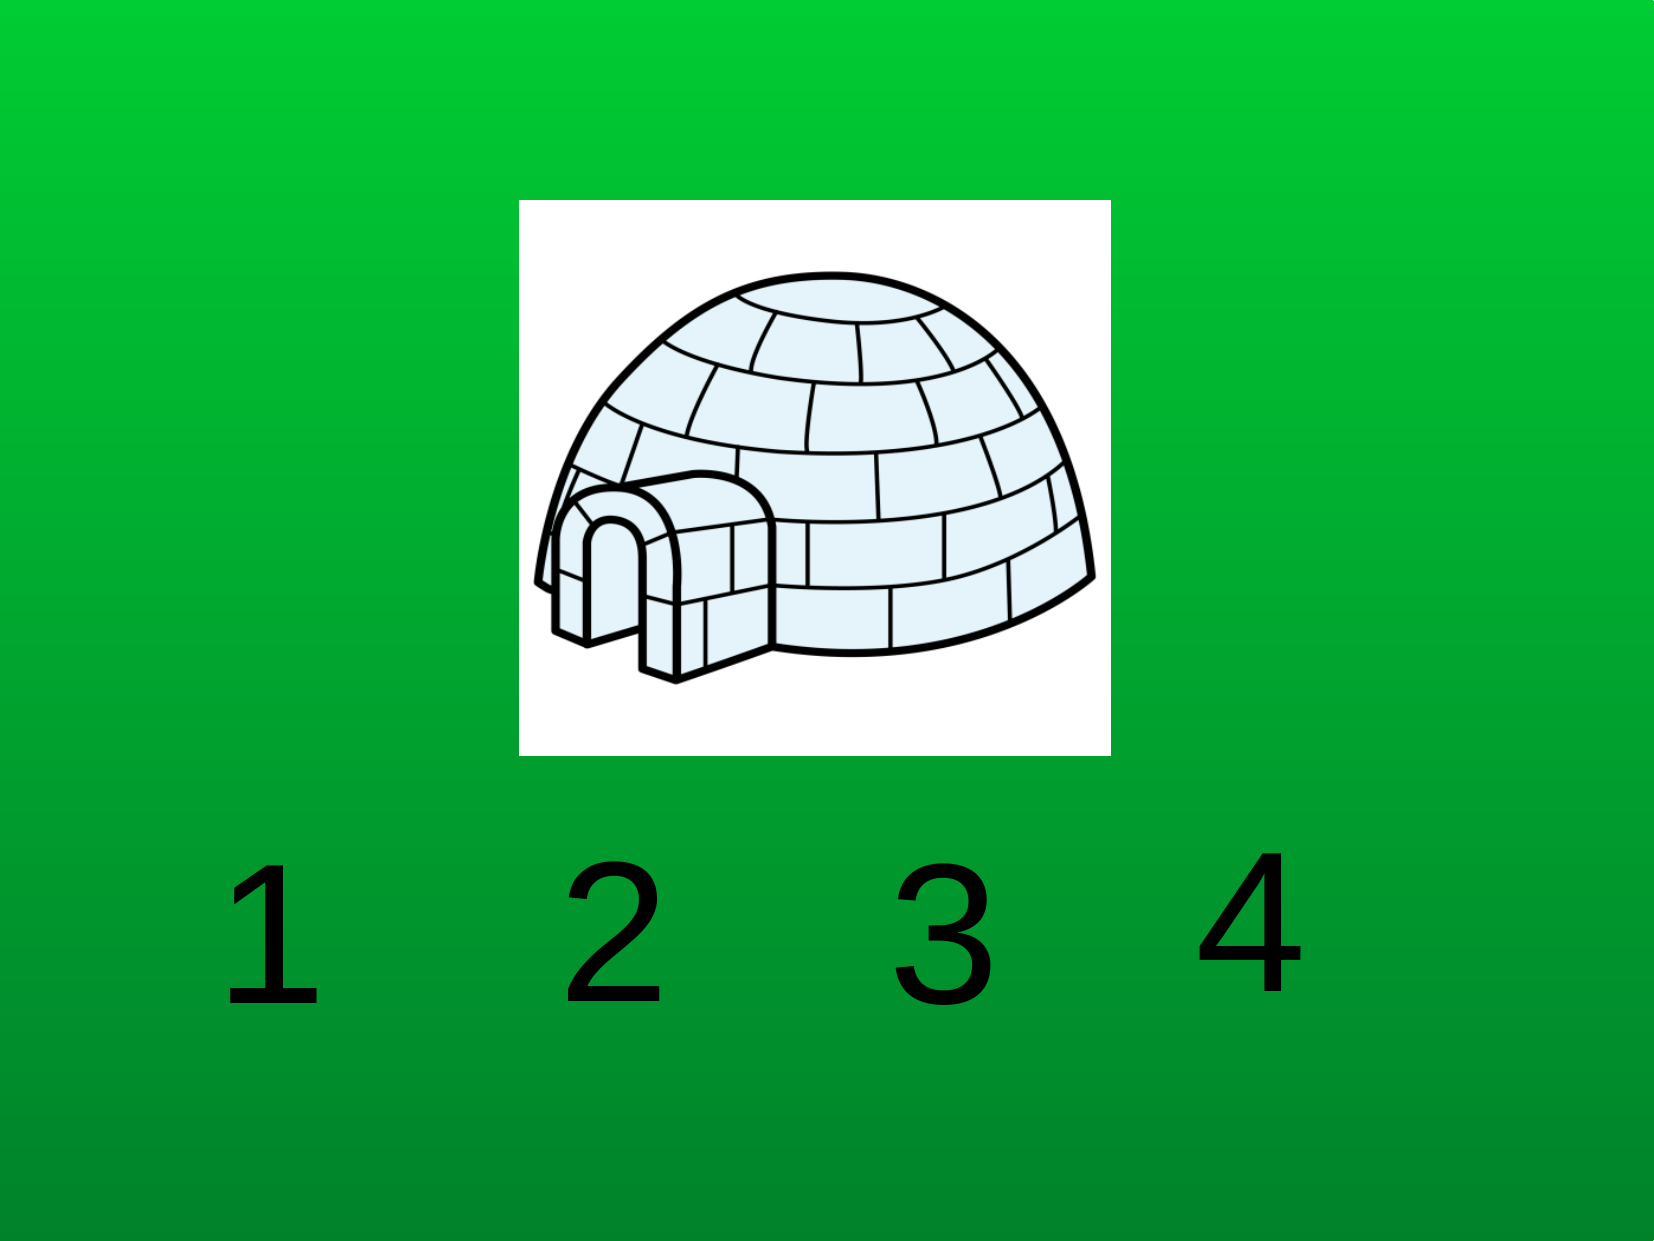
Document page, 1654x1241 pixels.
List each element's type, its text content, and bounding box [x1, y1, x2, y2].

text_box 3 [874, 814, 1111, 1054]
text_box 4 [1181, 803, 1418, 1042]
text_box 2 [543, 812, 780, 1052]
picture [519, 200, 1111, 756]
text_box 1 [200, 814, 438, 1054]
